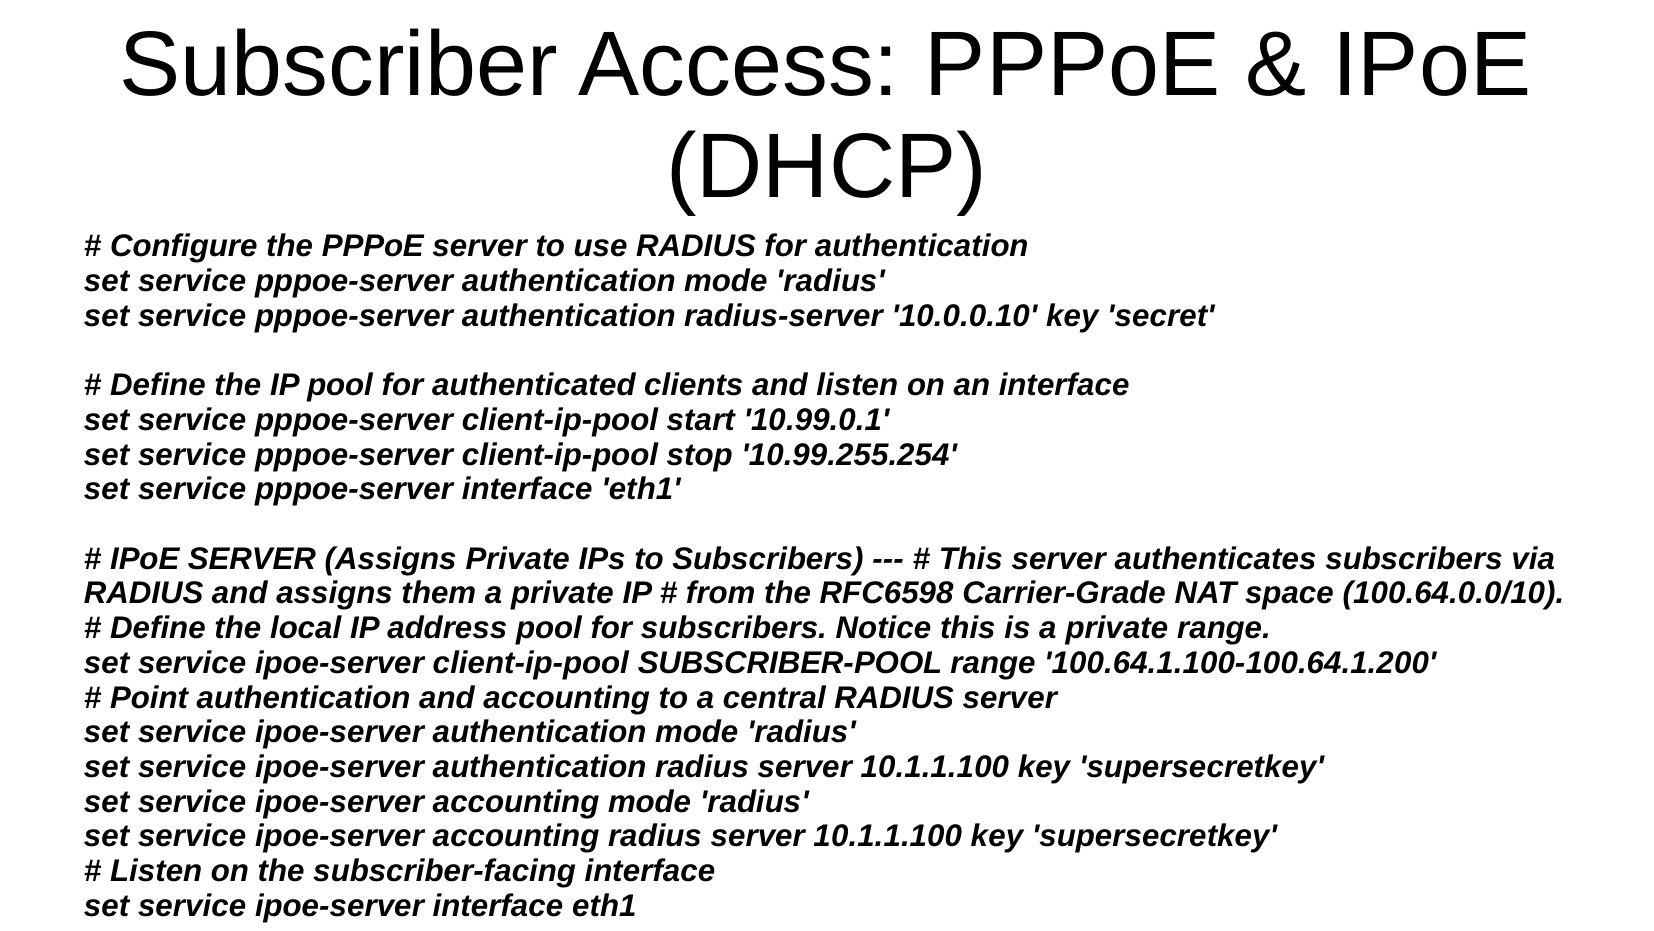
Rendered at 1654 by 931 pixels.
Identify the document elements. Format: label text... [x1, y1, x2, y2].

text_box # Configure the PPPoE server to use RADIUS for authentication set service pppoe-server authentication mode 'radius' set service pppoe-server authentication radius-server '10.0.0.10' key 'secret' # Define the IP pool for authenticated clients and listen on an interface set service pppoe-server client-ip-pool start '10.99.0.1' set service pppoe-server client-ip-pool stop '10.99.255.254' set service pppoe-server interface 'eth1' # IPoE SERVER (Assigns Private IPs to Subscribers) --- # This server authenticates subscribers via RADIUS and assigns them a private IP # from the RFC6598 Carrier-Grade NAT space (100.64.0.0/10). # Define the local IP address pool for subscribers. Notice this is a private range. set service ipoe-server client-ip-pool SUBSCRIBER-POOL range '100.64.1.100-100.64.1.200' # Point authentication and accounting to a central RADIUS server set service ipoe-server authentication mode 'radius' set service ipoe-server authentication radius server 10.1.1.100 key 'supersecretkey' set service ipoe-server accounting mode 'radius' set service ipoe-server accounting radius server 10.1.1.100 key 'supersecretkey' # Listen on the subscriber-facing interface set service ipoe-server interface eth1 [69, 221, 1607, 931]
title Subscriber Access: PPPoE & IPoE (DHCP) [82, 12, 1571, 218]
